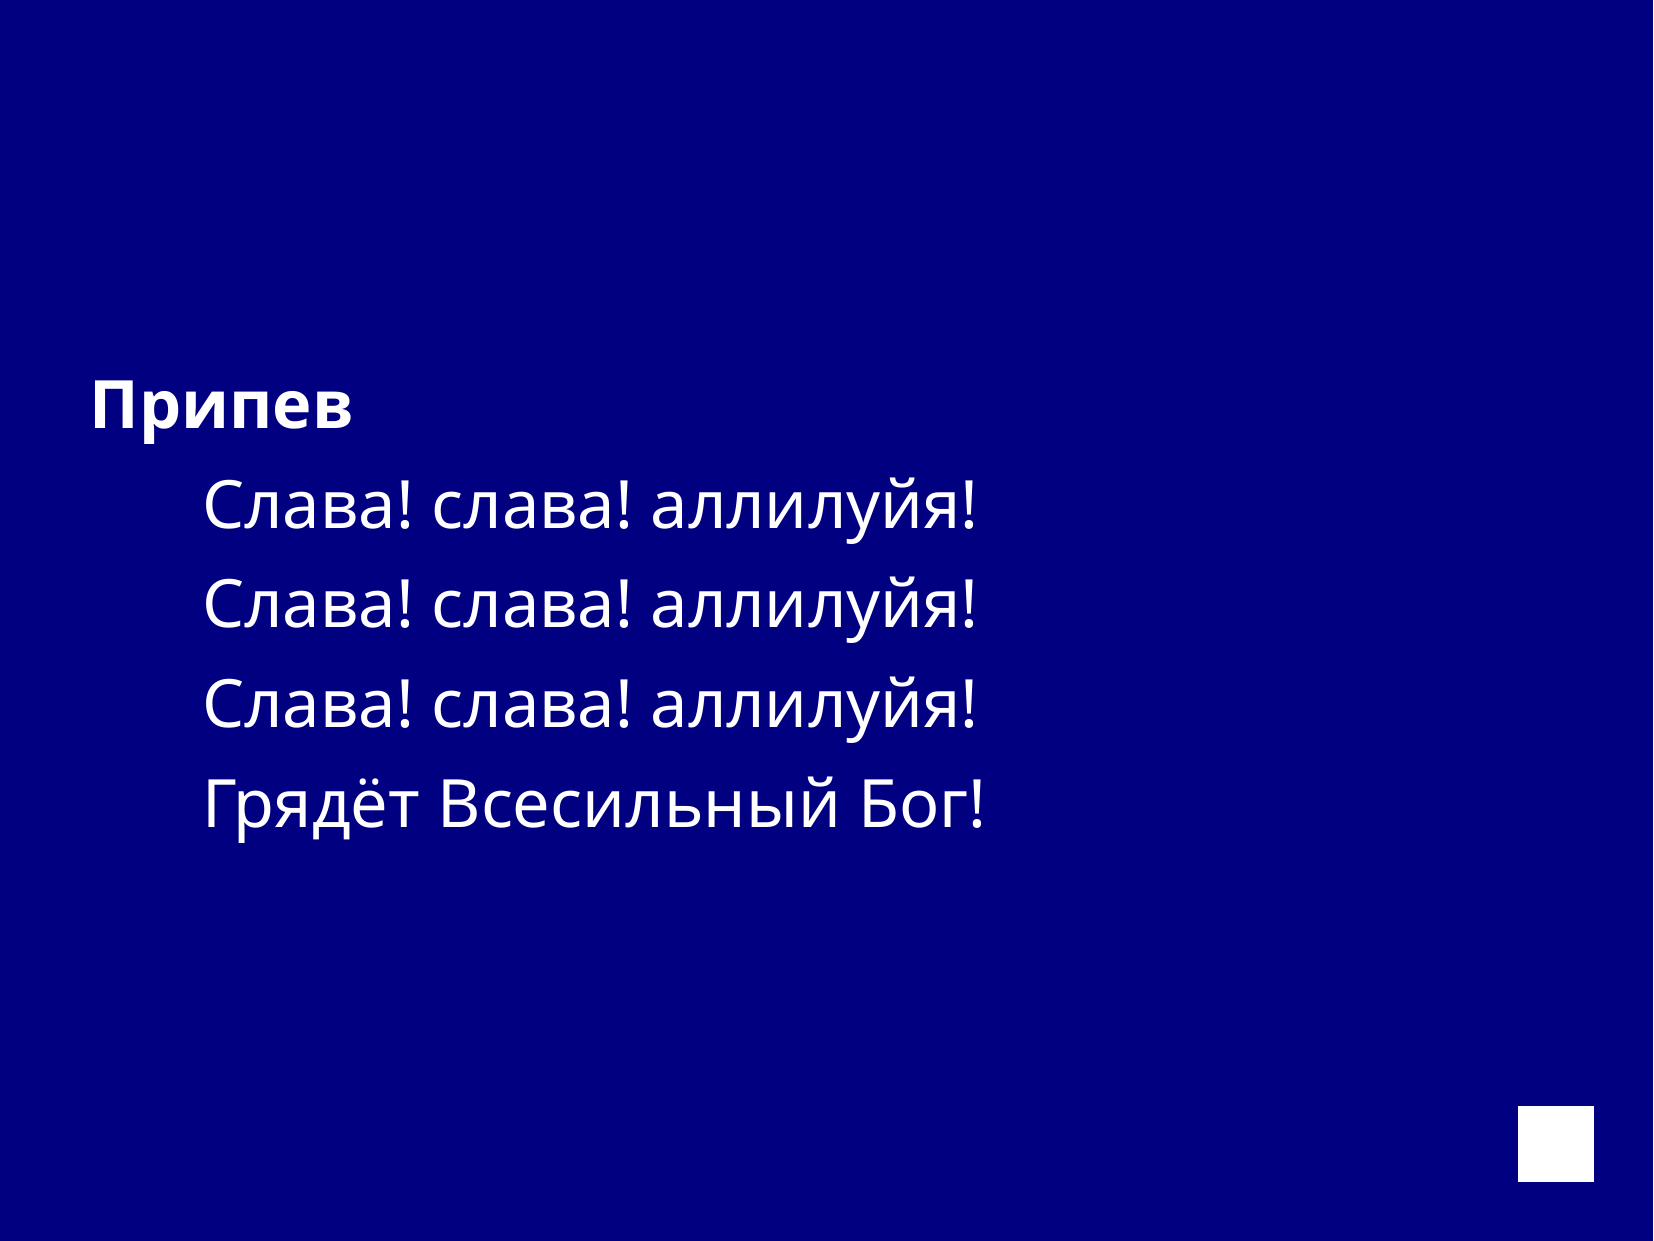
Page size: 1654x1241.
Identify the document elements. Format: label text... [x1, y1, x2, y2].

text_box [1518, 1106, 1594, 1182]
text_box Припев Слава! слава! аллилуйя! Слава! слава! аллилуйя! Слава! слава! аллилуйя! Грядёт Всесильный Бог! [75, 150, 1576, 1163]
